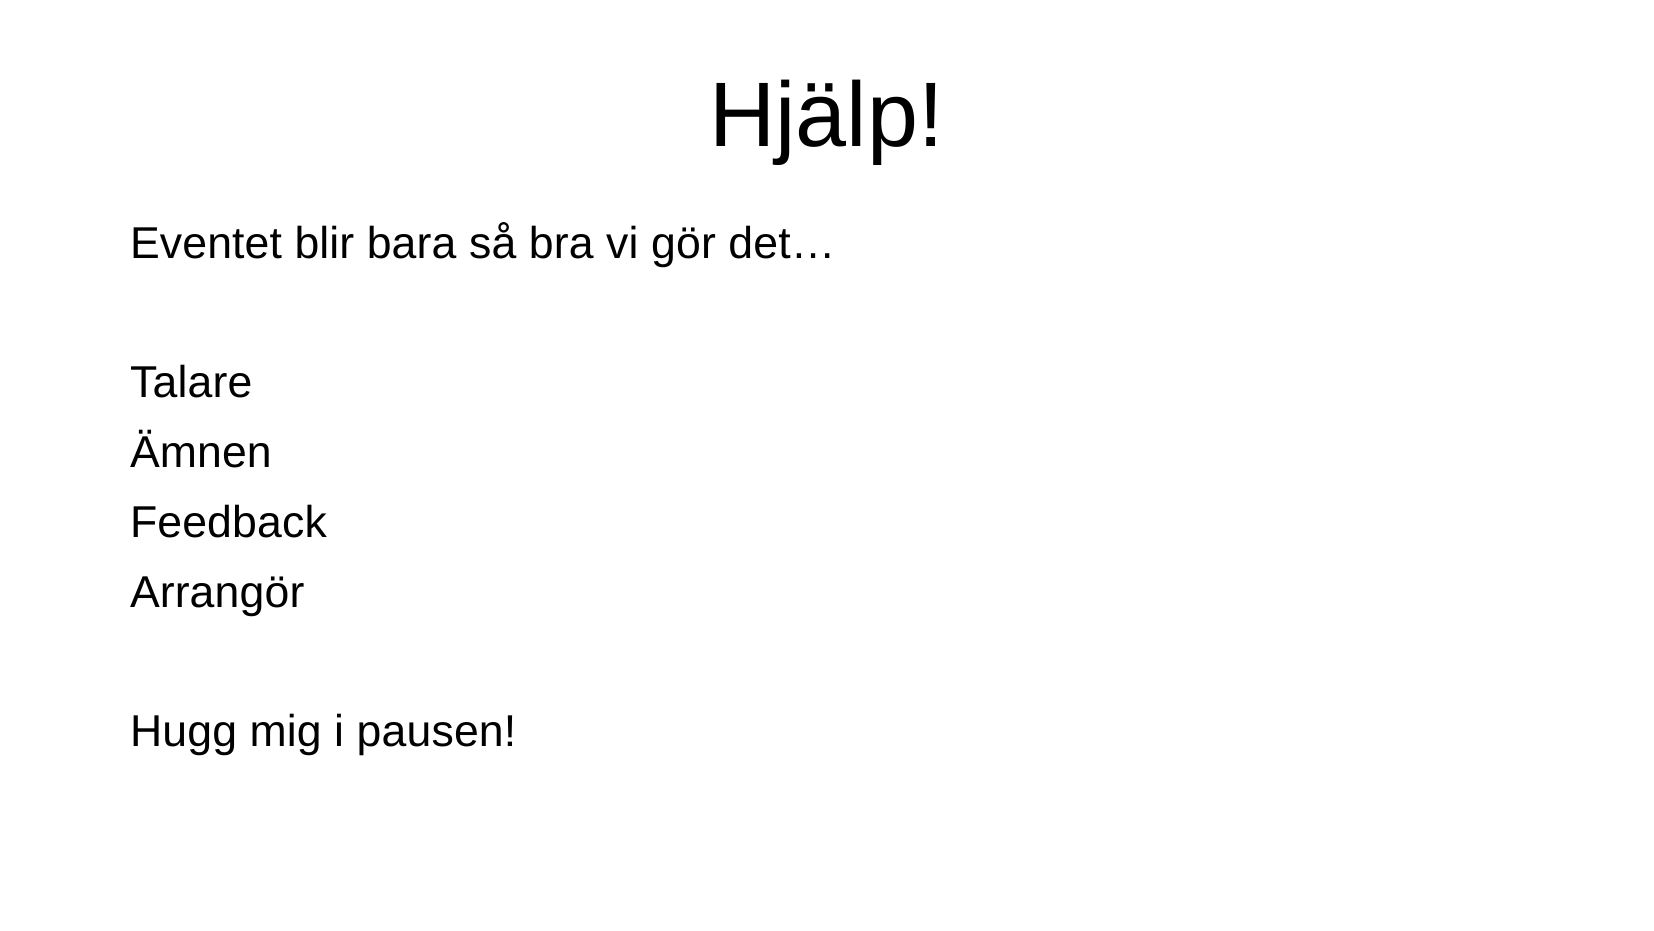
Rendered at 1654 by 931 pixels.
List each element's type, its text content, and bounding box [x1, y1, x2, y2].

title Hjälp! [82, 37, 1571, 193]
list Eventet blir bara så bra vi gör det… Talare Ämnen Feedback Arrangör Hugg mig i pausen! [82, 217, 1571, 758]
